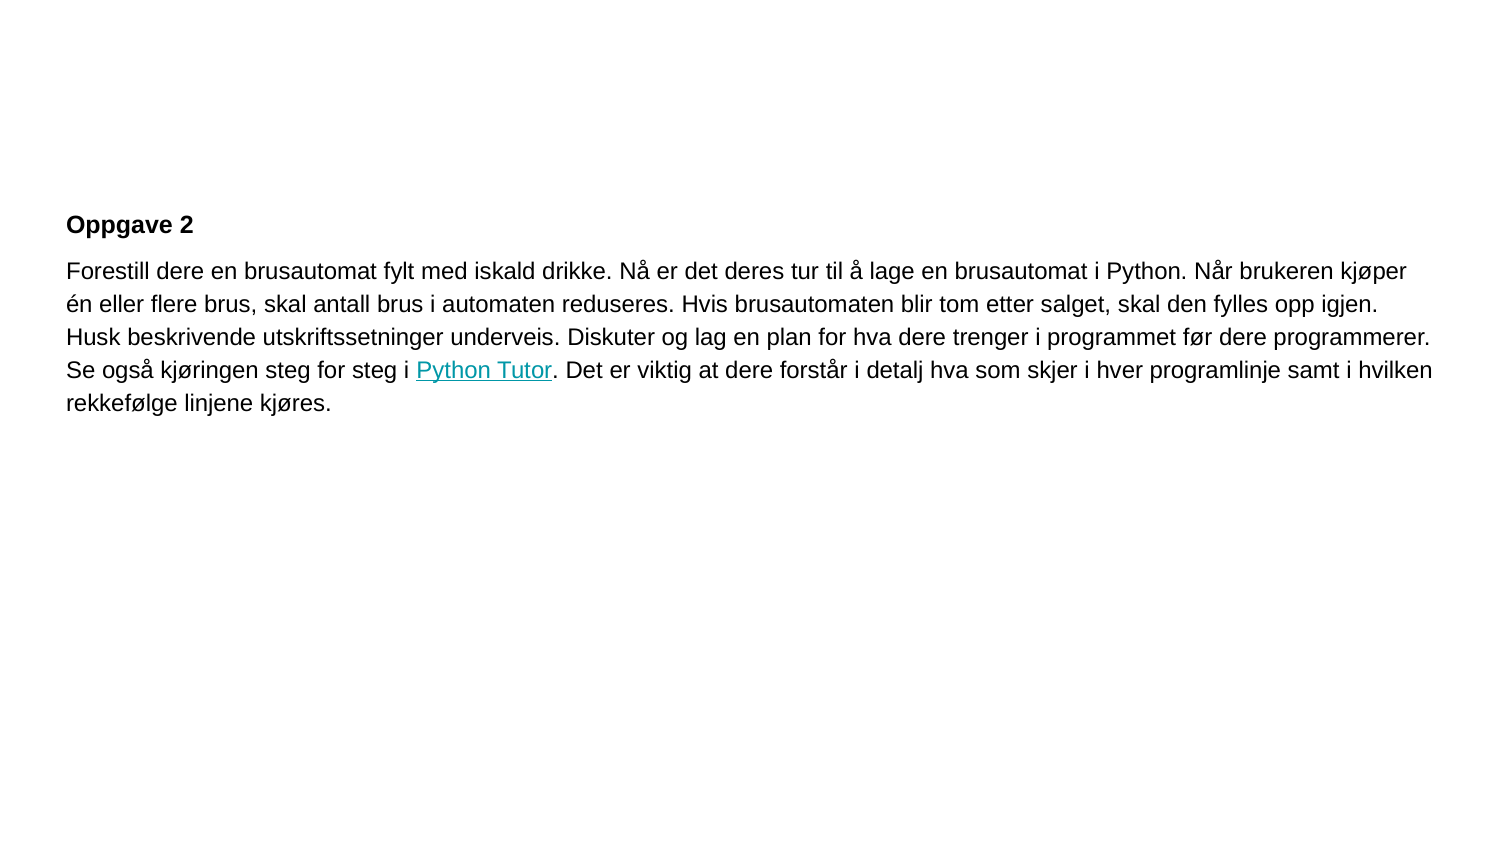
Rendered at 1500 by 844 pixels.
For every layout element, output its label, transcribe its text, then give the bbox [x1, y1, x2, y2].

list Oppgave 2 Forestill dere en brusautomat fylt med iskald drikke. Nå er det deres tur til å lage en brusautomat i Python. Når brukeren kjøper én eller flere brus, skal antall brus i automaten reduseres. Hvis brusautomaten blir tom etter salget, skal den fylles opp igjen. Husk beskrivende utskriftssetninger underveis. Diskuter og lag en plan for hva dere trenger i programmet før dere programmerer. Se også kjøringen steg for steg i Python Tutor. Det er viktig at dere forstår i detalj hva som skjer i hver programlinje samt i hvilken rekkefølge linjene kjøres. [51, 189, 1449, 750]
